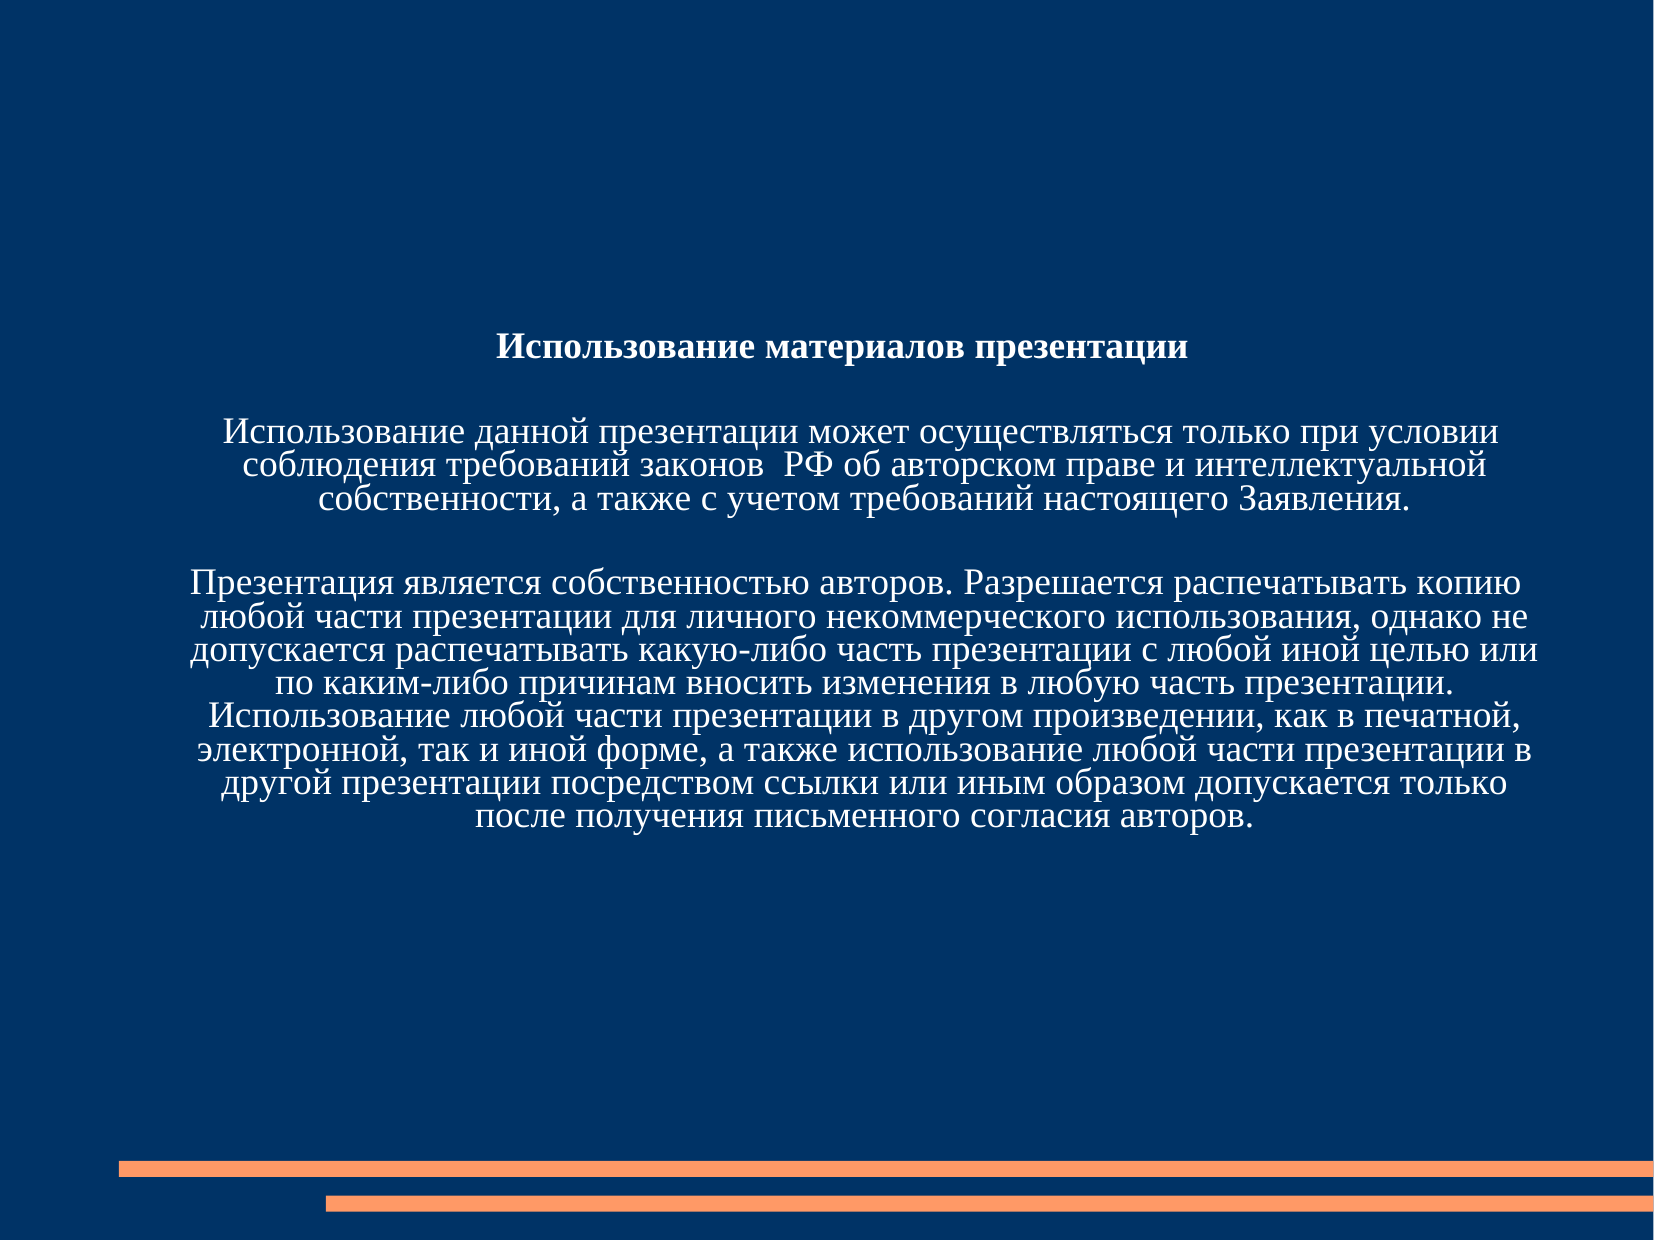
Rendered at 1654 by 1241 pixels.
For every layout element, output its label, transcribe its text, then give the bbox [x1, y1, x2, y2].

text_box Использование материалов презентации Использование данной презентации может осуществляться только при условии соблюдения требований законов РФ об авторском праве и интеллектуальной собственности, а также с учетом требований настоящего Заявления. Презентация является собственностью авторов. Разрешается распечатывать копию любой части презентации для личного некоммерческого использования, однако не допускается распечатывать какую-либо часть презентации с любой иной целью или по каким-либо причинам вносить изменения в любую часть презентации. Использование любой части презентации в другом произведении, как в печатной, электронной, так и иной форме, а также использование любой части презентации в другой презентации посредством ссылки или иным образом допускается только после получения письменного согласия авторов. [118, 206, 1558, 1002]
